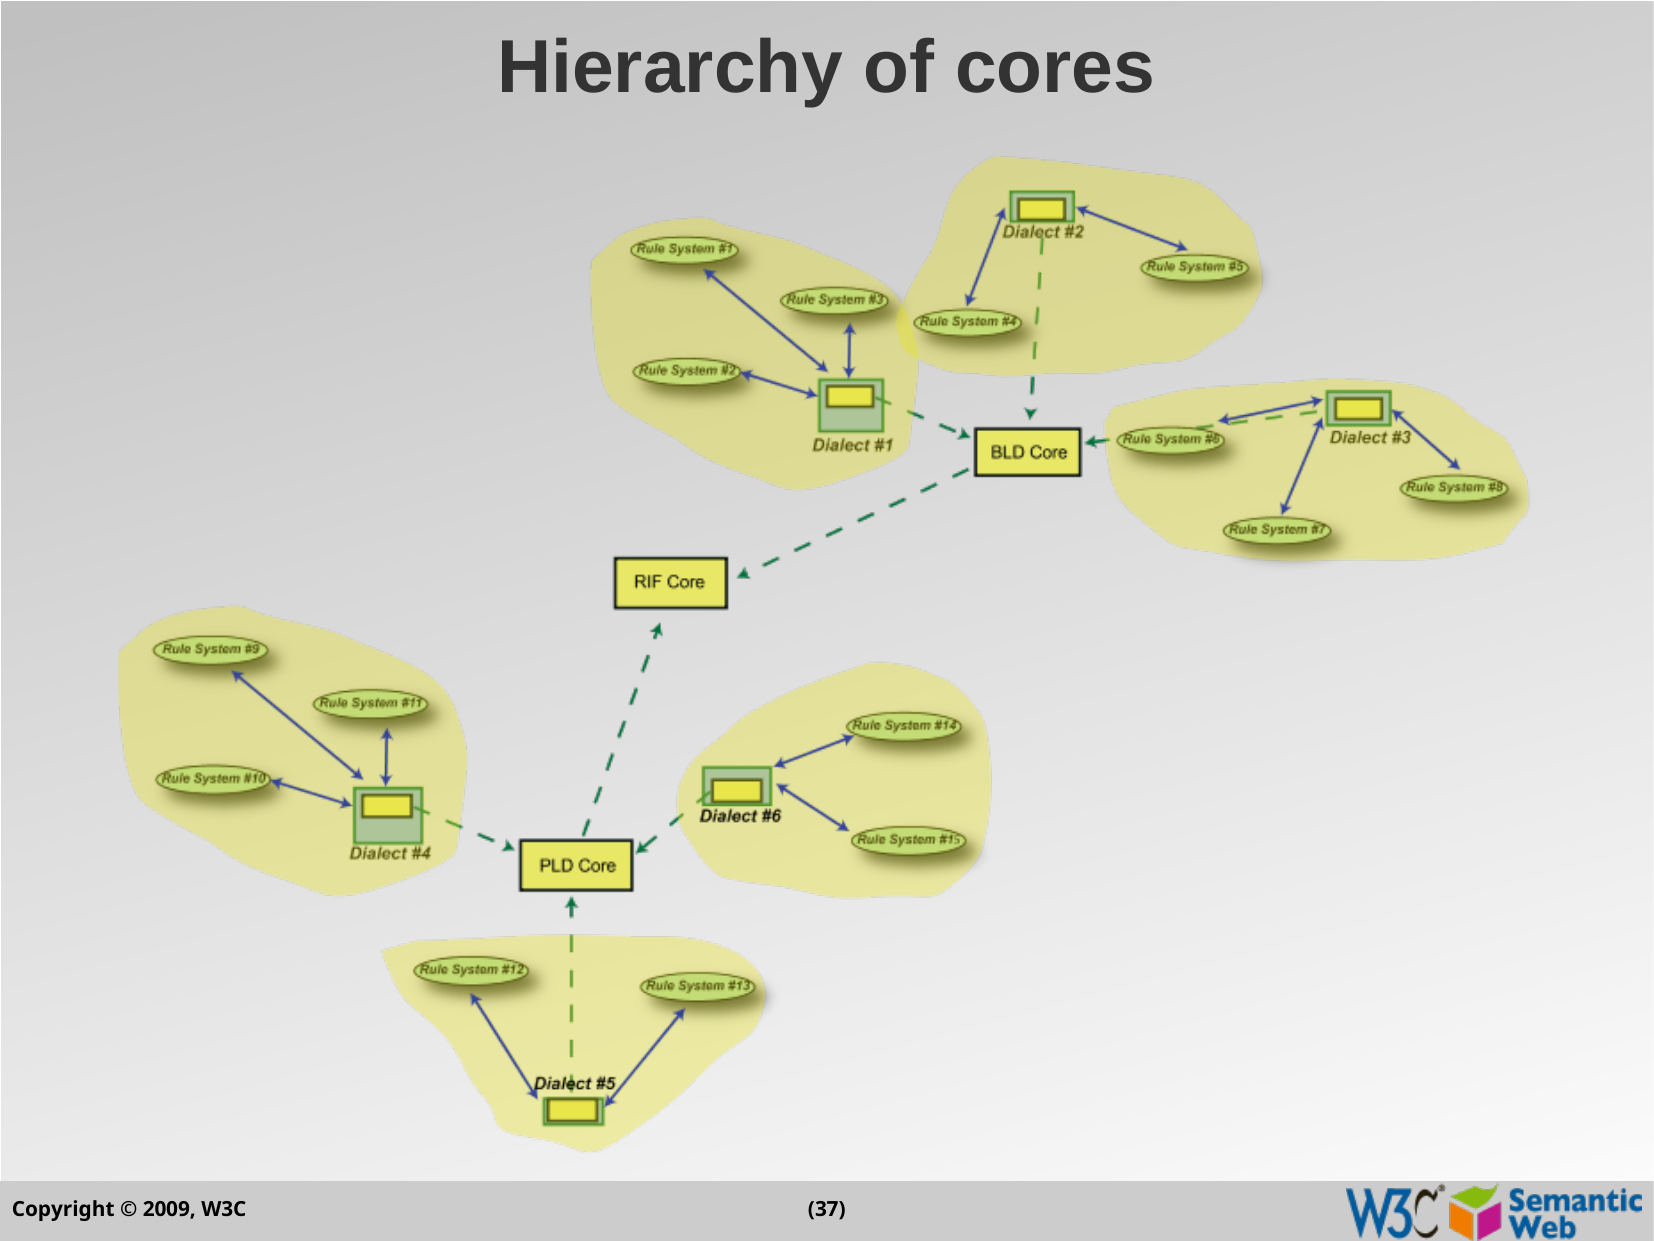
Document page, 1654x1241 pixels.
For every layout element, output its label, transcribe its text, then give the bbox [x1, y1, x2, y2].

picture [1, 1, 1654, 5]
picture [1, 125, 1654, 1241]
title Hierarchy of cores [0, 5, 1654, 125]
